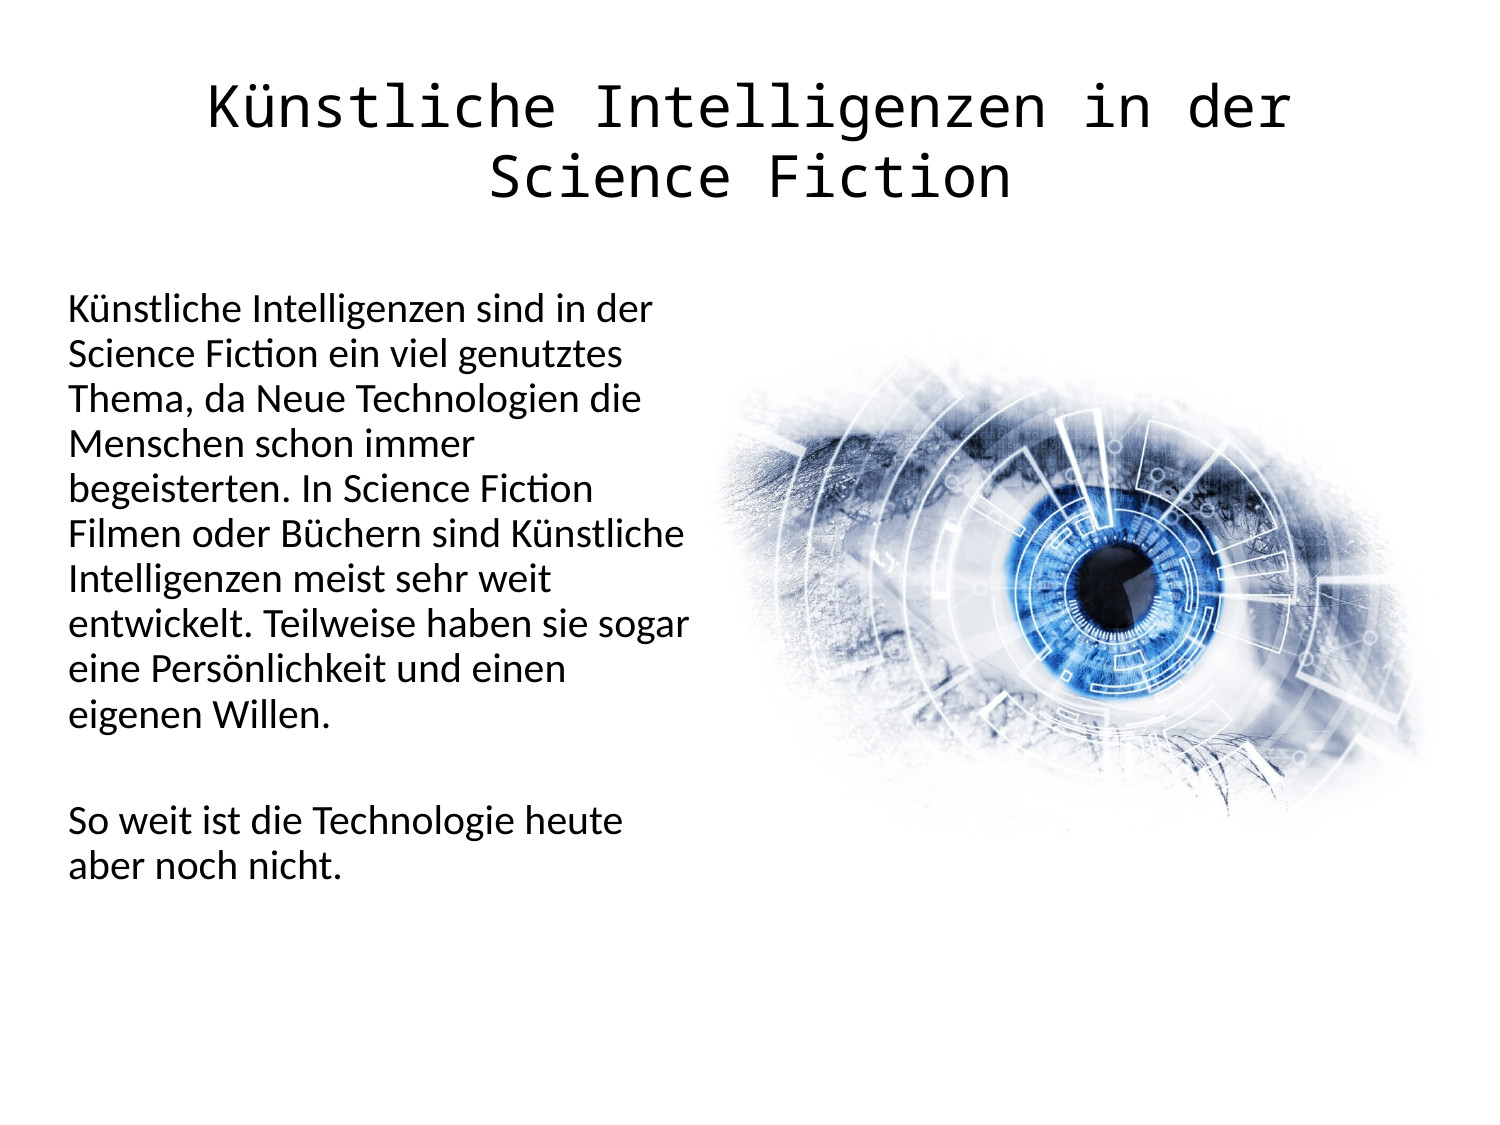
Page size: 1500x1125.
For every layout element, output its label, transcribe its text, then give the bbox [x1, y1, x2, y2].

list Künstliche Intelligenzen sind in der Science Fiction ein viel genutztes Thema, da Neue Technologien die Menschen schon immer begeisterten. In Science Fiction Filmen oder Büchern sind Künstliche Intelligenzen meist sehr weit entwickelt. Teilweise haben sie sogar eine Persönlichkeit und einen eigenen Willen. So weit ist die Technologie heute aber noch nicht. [53, 278, 716, 941]
title Künstliche Intelligenzen in der Science Fiction [75, 45, 1425, 233]
picture [690, 326, 1461, 838]
